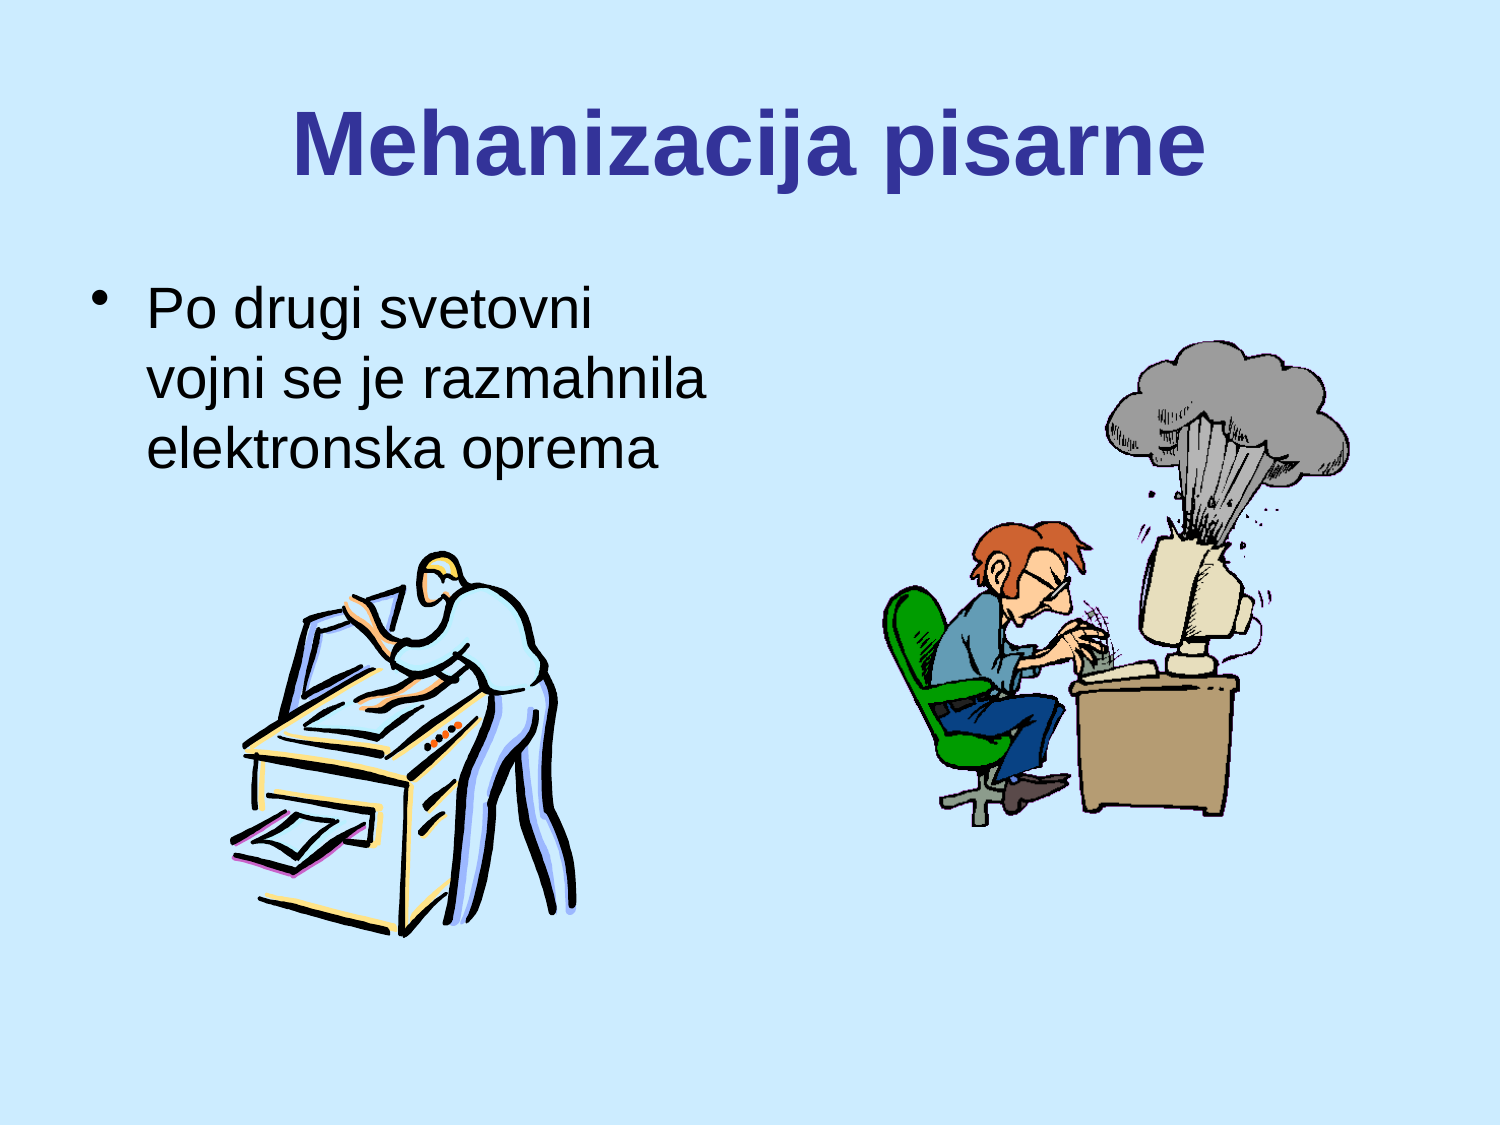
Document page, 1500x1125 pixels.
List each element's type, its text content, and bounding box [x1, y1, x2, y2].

title Mehanizacija pisarne [75, 45, 1425, 233]
picture [868, 326, 1366, 827]
list Po drugi svetovni vojni se je razmahnila elektronska oprema [75, 262, 738, 1005]
picture [230, 550, 577, 938]
